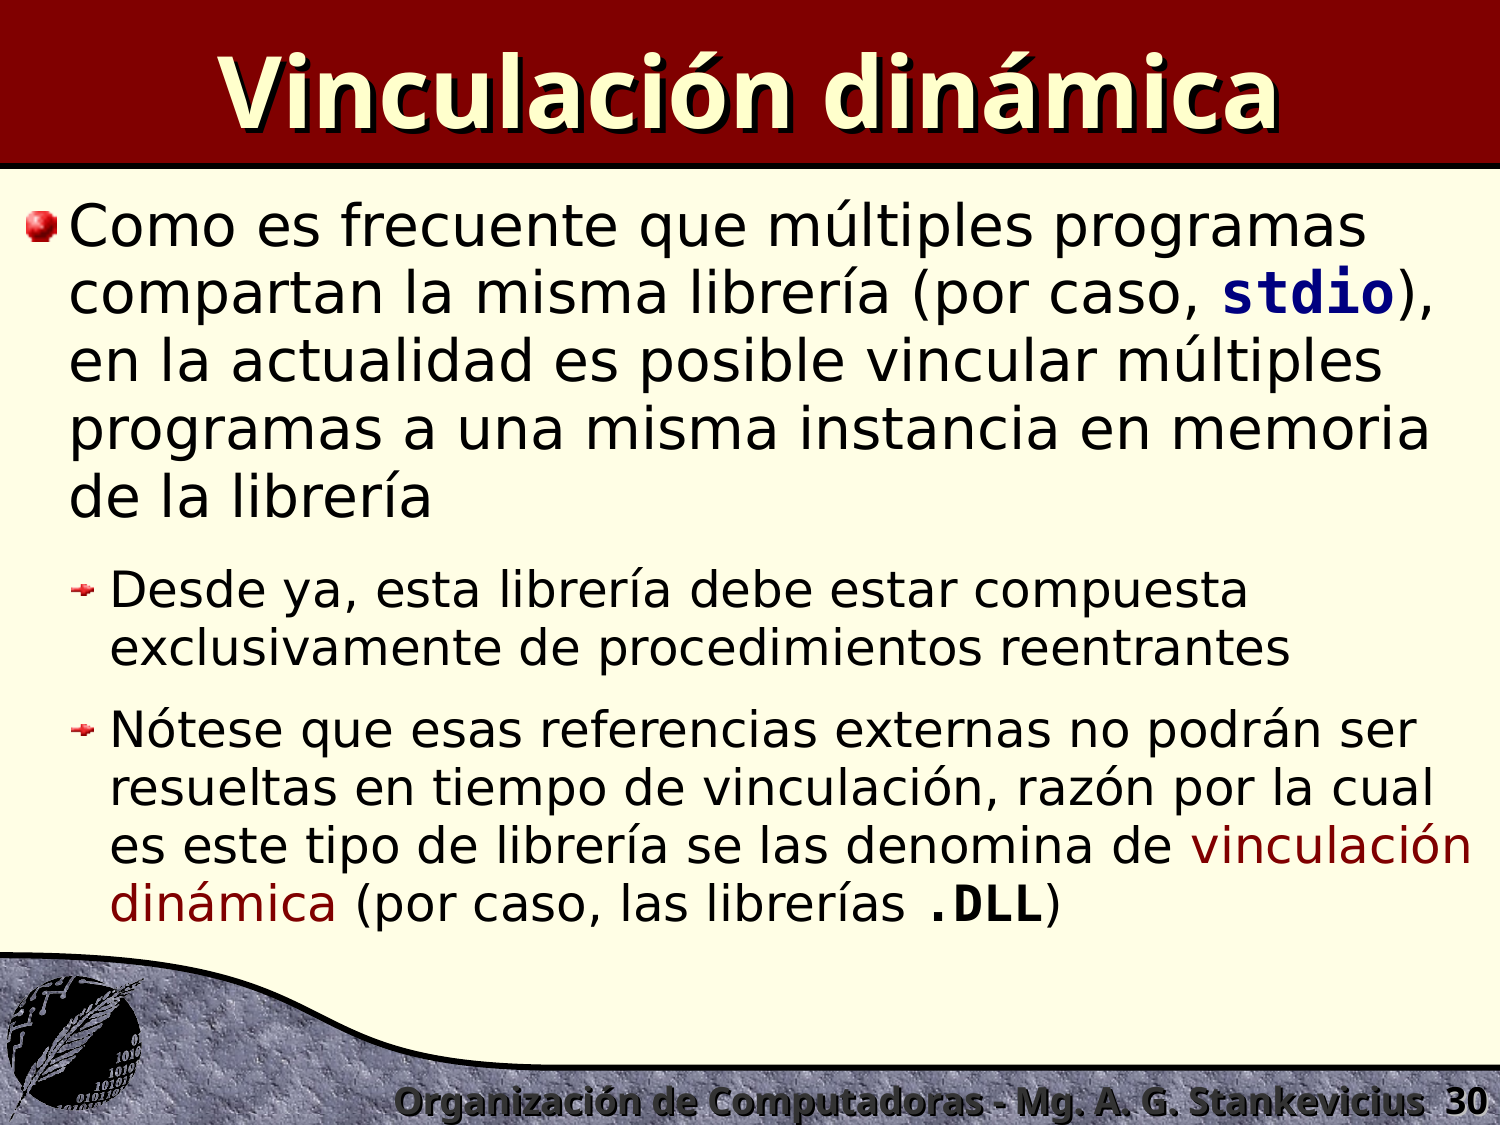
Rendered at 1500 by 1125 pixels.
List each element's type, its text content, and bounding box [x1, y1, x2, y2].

picture [0, 959, 1500, 1125]
title Vinculación dinámica [15, 5, 1485, 160]
picture [1058, 1100, 1065, 1110]
picture [802, 1100, 806, 1110]
list Como es frecuente que múltiples programas compartan la misma librería (por caso, stdio), en la actualidad es posible vincular múltiples programas a una misma instancia en memoria de la librería Desde ya, esta librería debe estar compuesta exclusivamente de procedimientos reentrantes Nótese que esas referencias externas no podrán ser resueltas en tiempo de vinculación, razón por la cual es este tipo de librería se las denomina de vinculación dinámica (por caso, las librerías .DLL) [11, 192, 1486, 937]
picture [448, 1100, 455, 1110]
